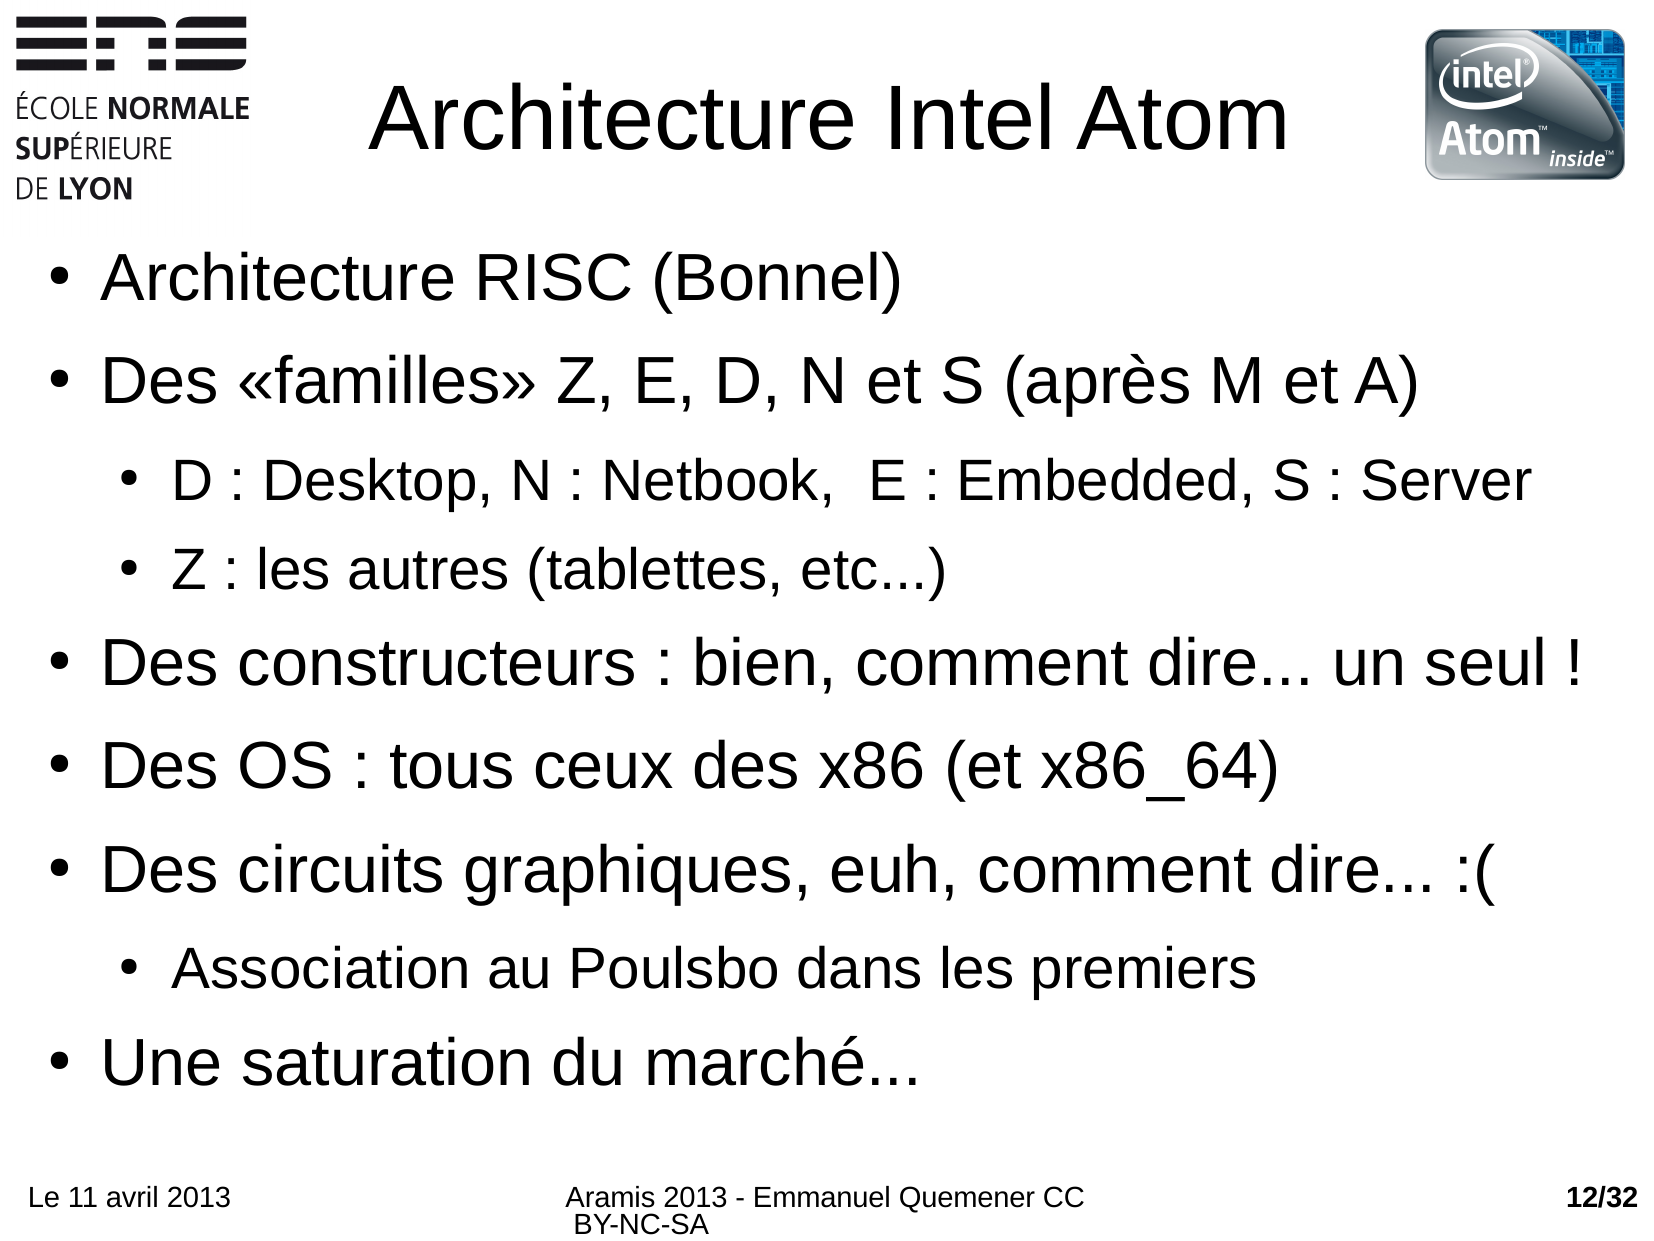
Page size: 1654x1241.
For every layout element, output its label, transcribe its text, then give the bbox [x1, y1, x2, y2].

picture [1425, 29, 1625, 181]
list Architecture RISC (Bonnel) Des «familles» Z, E, D, N et S (après M et A) D : Desktop, N : Netbook, E : Embedded, S : Server Z : les autres (tablettes, etc...) Des constructeurs : bien, comment dire... un seul ! Des OS : tous ceux des x86 (et x86_64) Des circuits graphiques, euh, comment dire... :( Association au Poulsbo dans les premiers Une saturation du marché... [30, 240, 1636, 1171]
picture [0, 0, 250, 237]
title Architecture Intel Atom [250, 0, 1411, 237]
